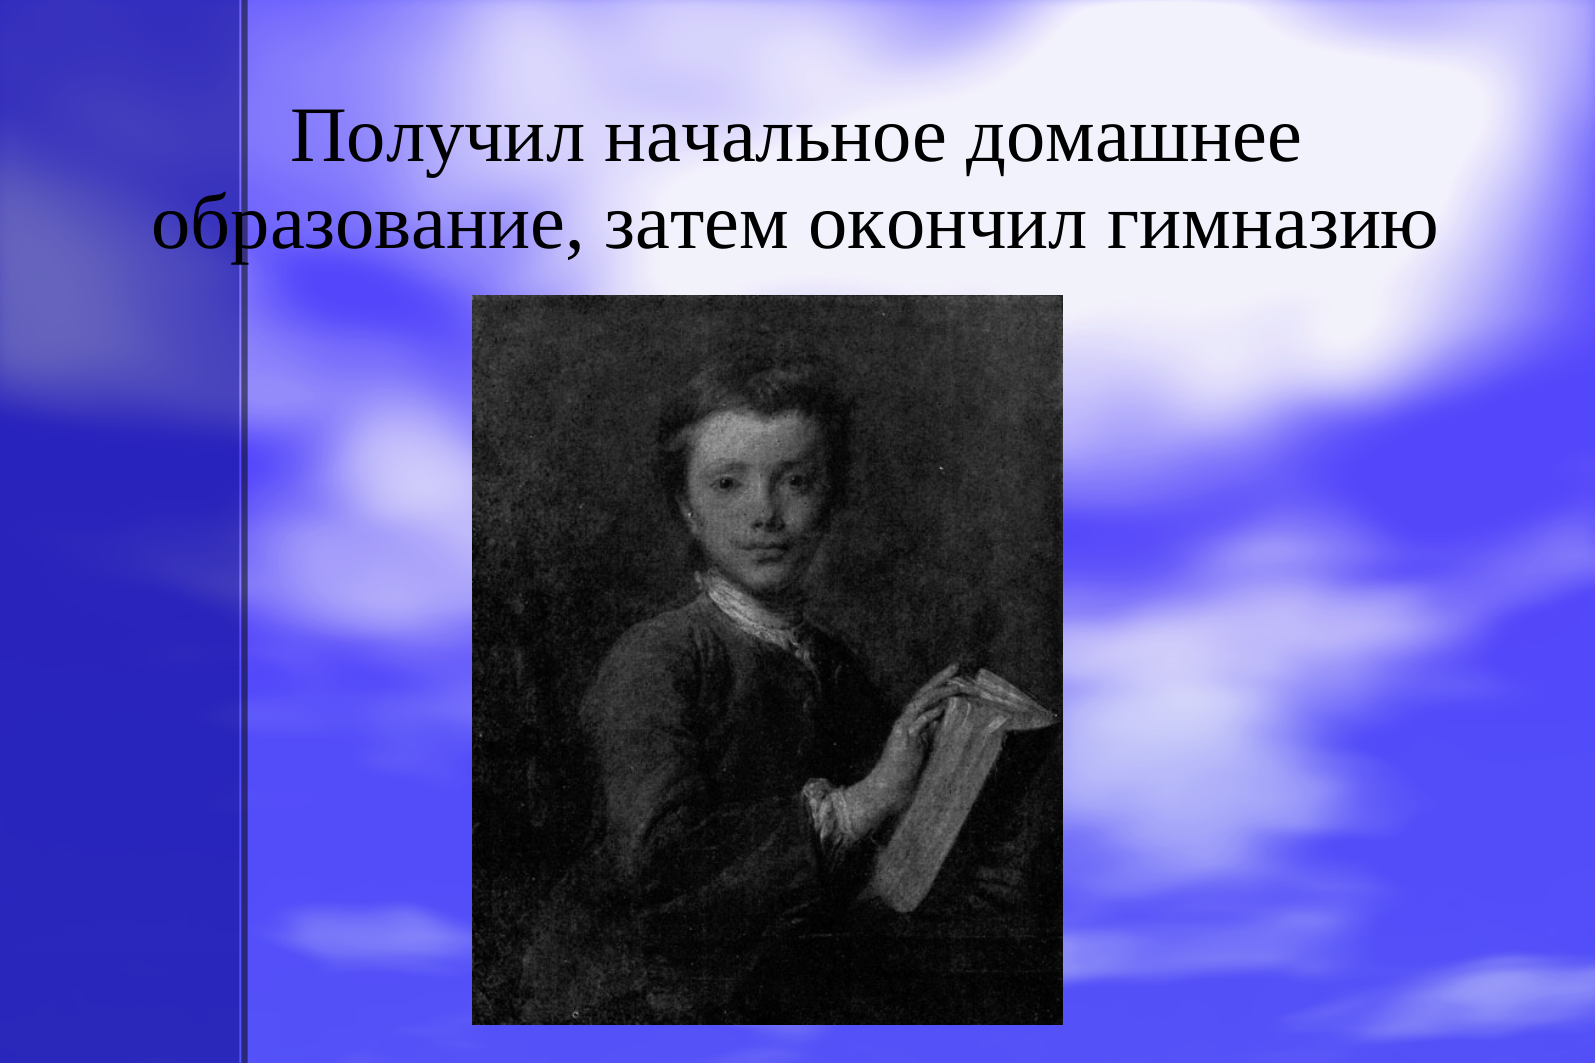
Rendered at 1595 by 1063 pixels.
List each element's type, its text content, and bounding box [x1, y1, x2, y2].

picture [472, 295, 1063, 1025]
title Получил начальное домашнее образование, затем окончил гимназию [115, 89, 1478, 268]
